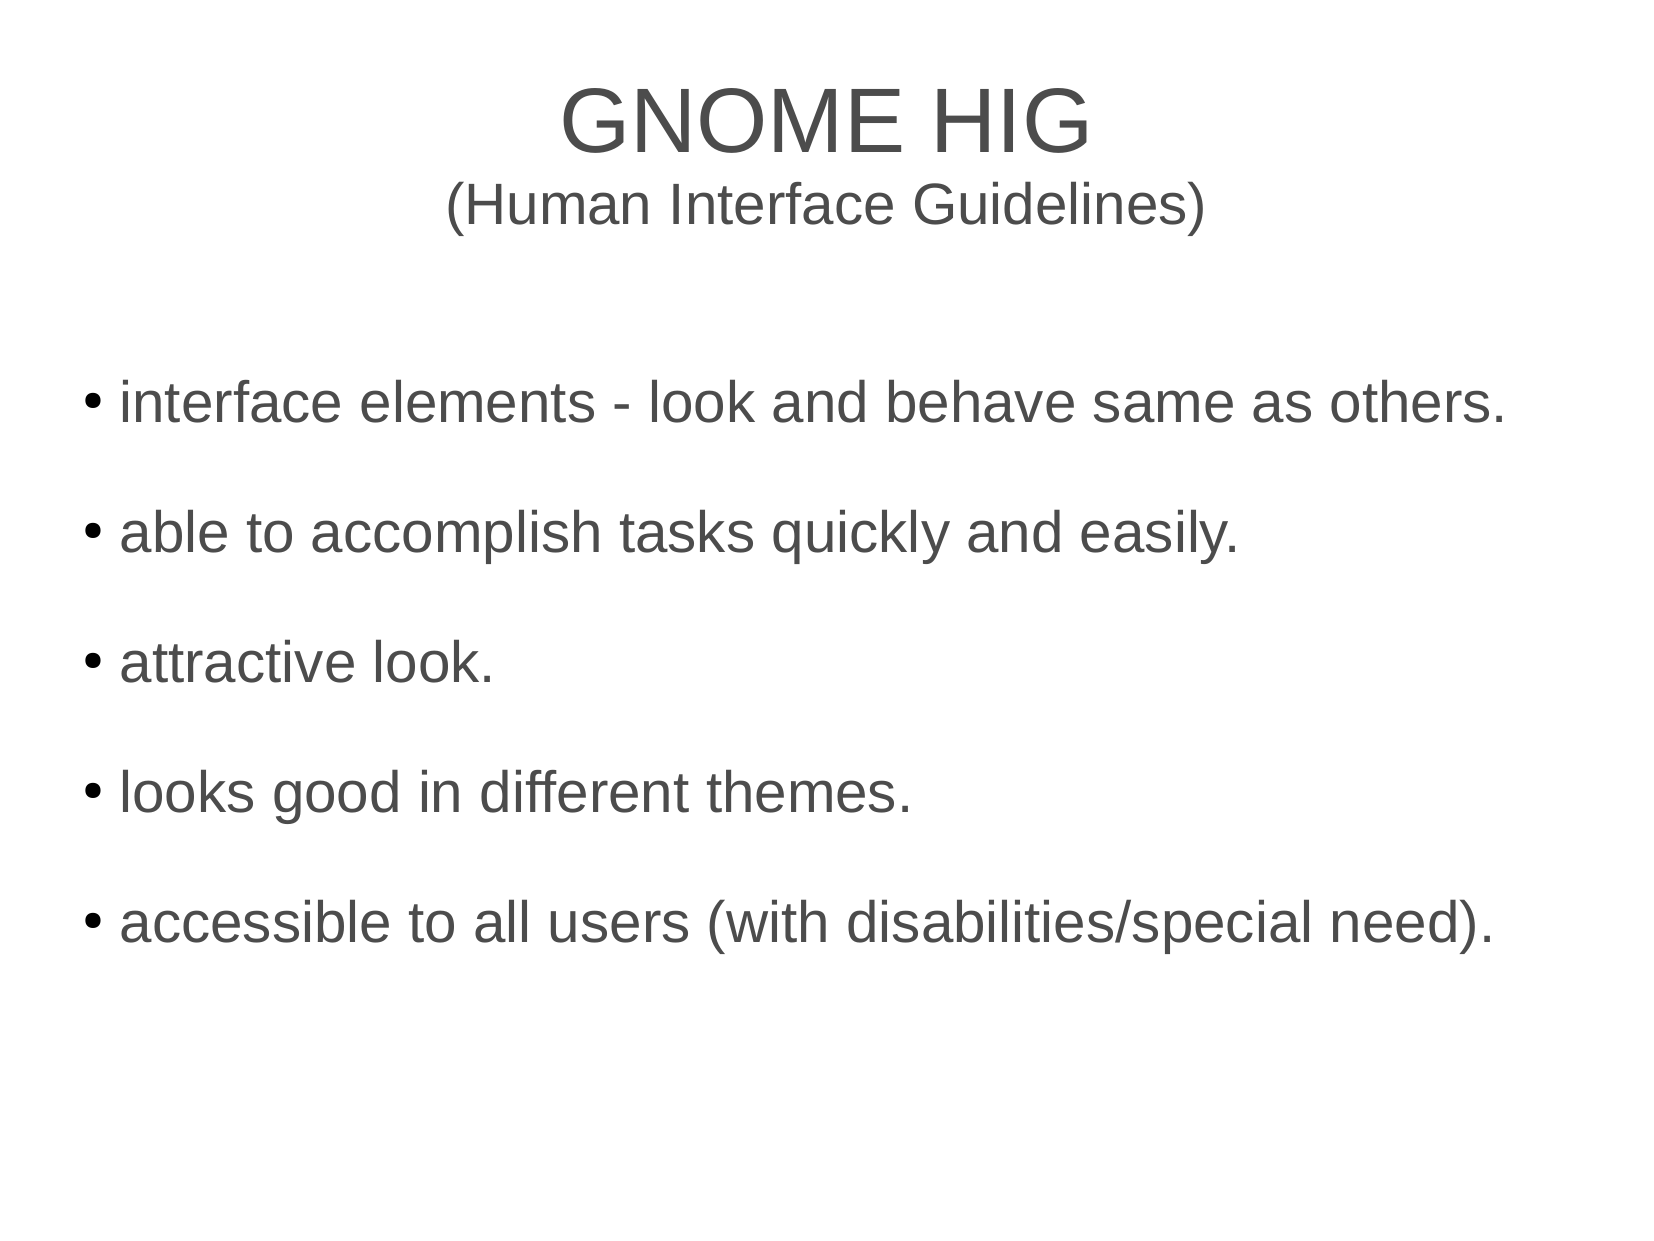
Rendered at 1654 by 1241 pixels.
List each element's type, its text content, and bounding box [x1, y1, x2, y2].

title GNOME HIG (Human Interface Guidelines) [82, 56, 1571, 250]
subtitle interface elements - look and behave same as others. able to accomplish tasks quickly and easily. attractive look. looks good in different themes. accessible to all users (with disabilities/special need). [82, 297, 1571, 1102]
